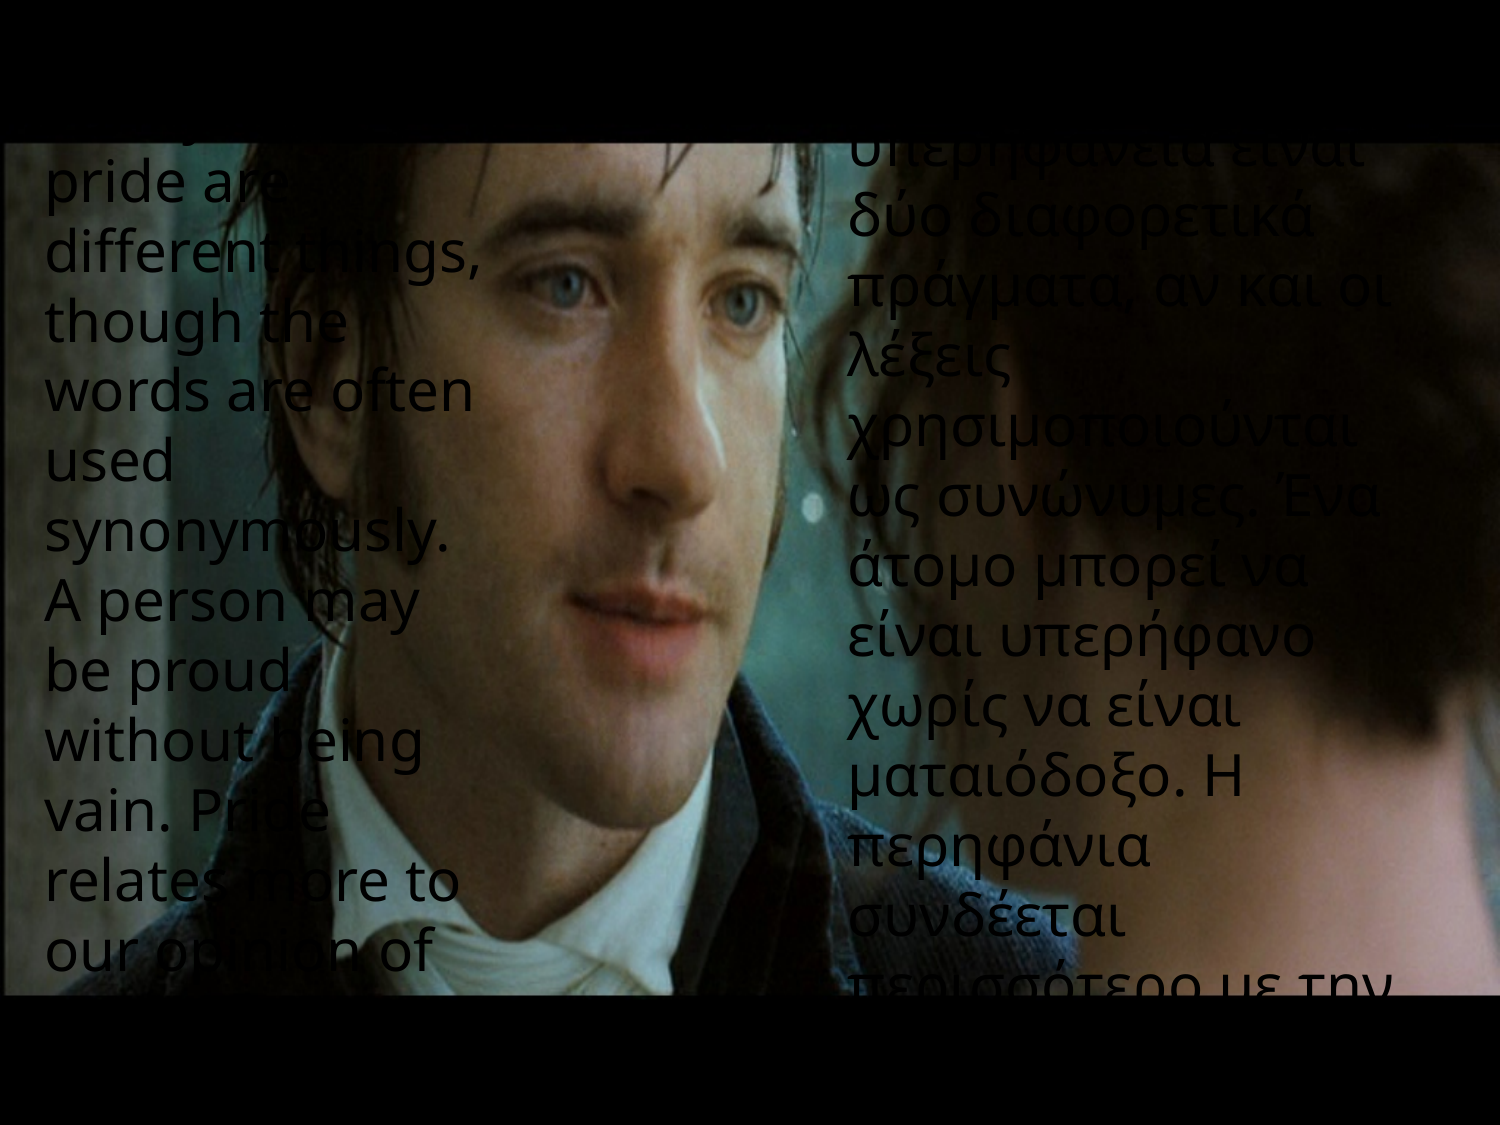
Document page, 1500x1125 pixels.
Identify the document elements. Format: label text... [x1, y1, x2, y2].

picture [0, 0, 1500, 1125]
text_box Η ματαιοδοξία και η υπερηφάνεια είναι δύο διαφορετικά πράγματα, αν και οι λέξεις χρησιμοποιούνται ως συνώνυμες. Ένα άτομο μπορεί να είναι υπερήφανο χωρίς να είναι ματαιόδοξο. Η περηφάνια συνδέεται περισσότερο με την αυτοσυνείδηση μας, ενώ η ματαιοδοξία με την εικόνα που θα θέλαμε να έχουν οι άλλοι για εμάς [832, 31, 1453, 1125]
text_box Vanity and pride are different things, though the words are often used synonymously. A person may be proud without being vain. Pride relates more to our opinion of ourselves, vanity to what we would have others think of us [29, 66, 502, 1125]
